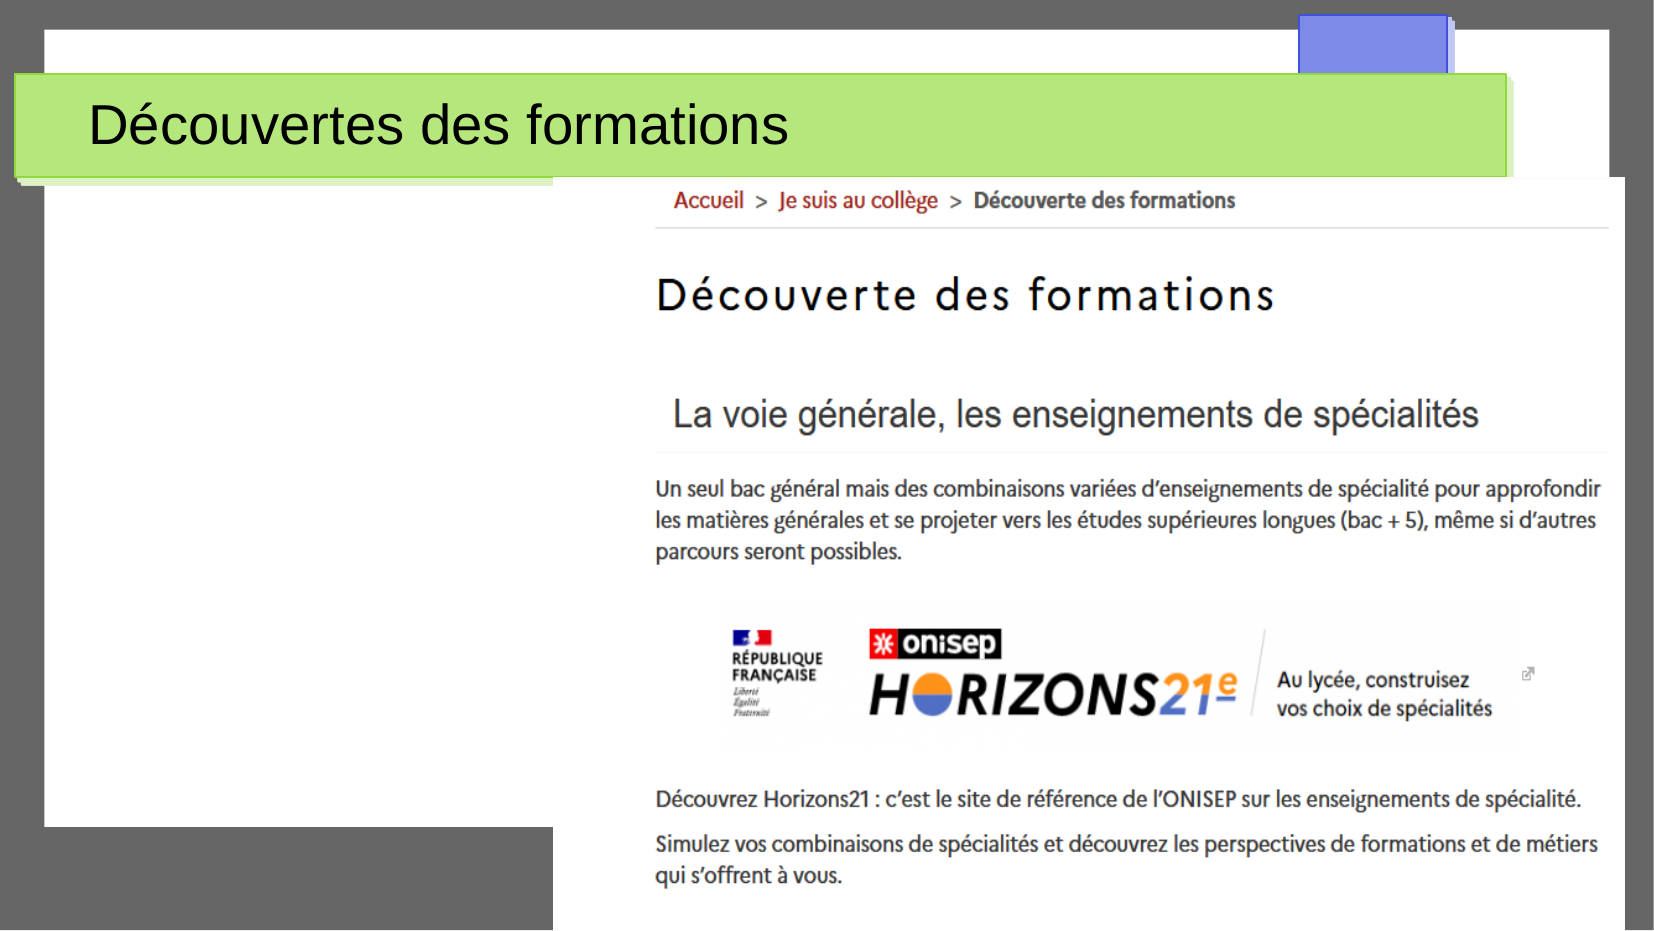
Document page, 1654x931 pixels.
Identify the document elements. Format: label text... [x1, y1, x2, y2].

picture [553, 177, 1625, 931]
title Découvertes des formations [88, 73, 1506, 178]
